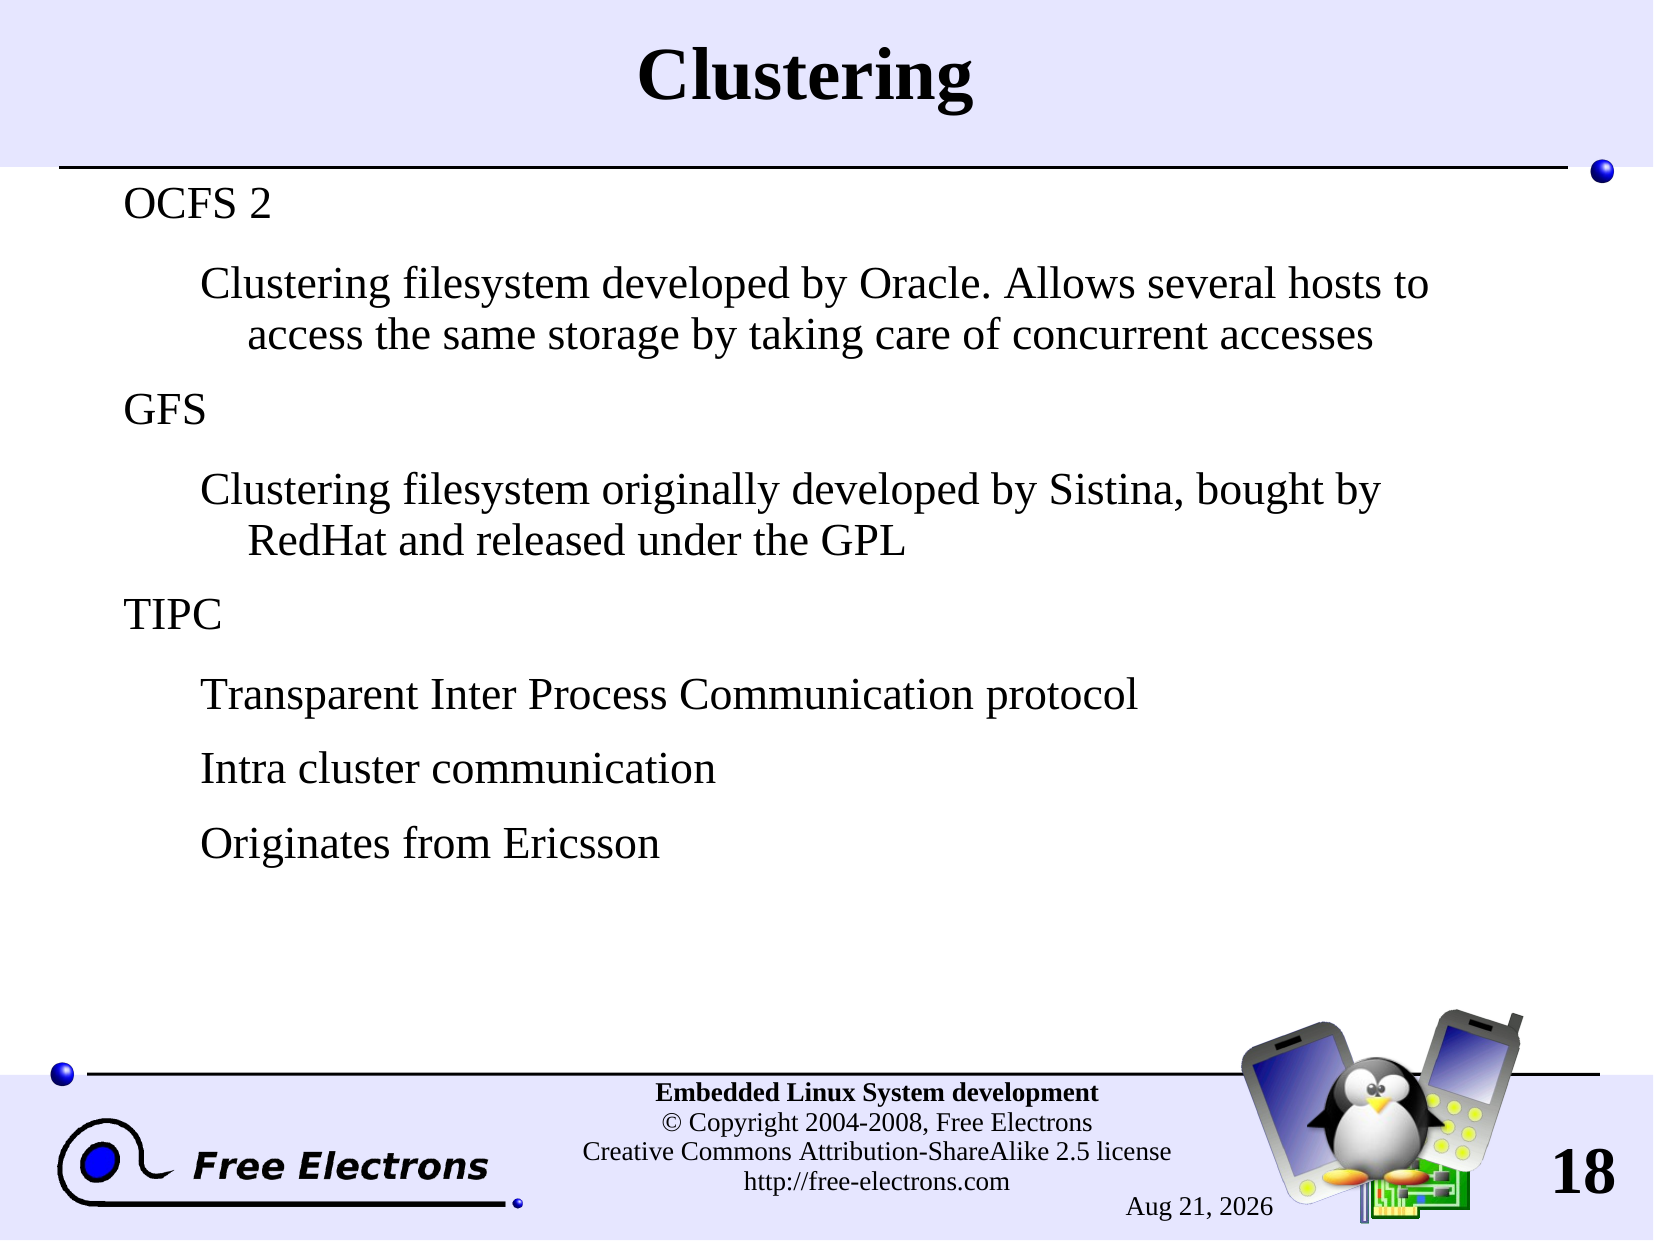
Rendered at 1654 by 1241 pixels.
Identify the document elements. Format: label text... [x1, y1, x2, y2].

picture [50, 1107, 527, 1216]
list OCFS 2 Clustering filesystem developed by Oracle. Allows several hosts to access the same storage by taking care of concurrent accesses GFS Clustering filesystem originally developed by Sistina, bought by RedHat and released under the GPL TIPC Transparent Inter Process Communication protocol Intra cluster communication Originates from Ericsson [105, 177, 1518, 1028]
title Clustering [60, 25, 1551, 124]
picture [1225, 1007, 1538, 1241]
